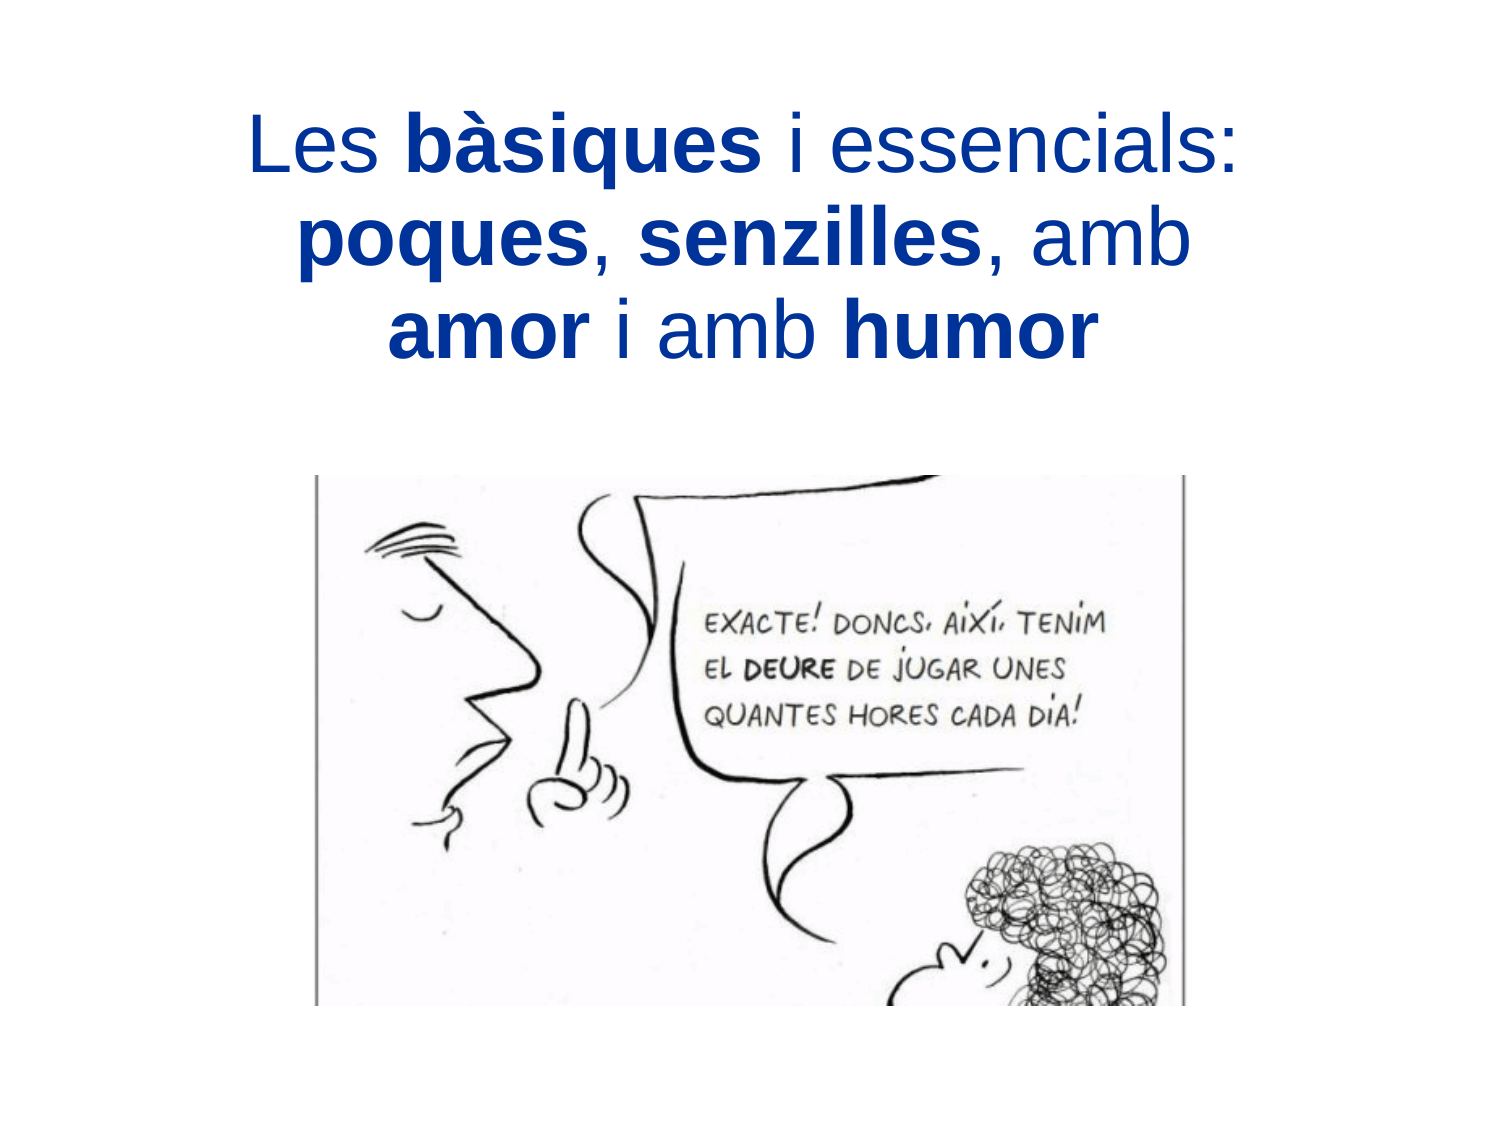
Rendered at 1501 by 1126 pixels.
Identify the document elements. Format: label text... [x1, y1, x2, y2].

picture [312, 475, 1188, 1006]
text_box Les bàsiques i essencials: poques, senzilles, amb amor i amb humor [175, 89, 1313, 405]
